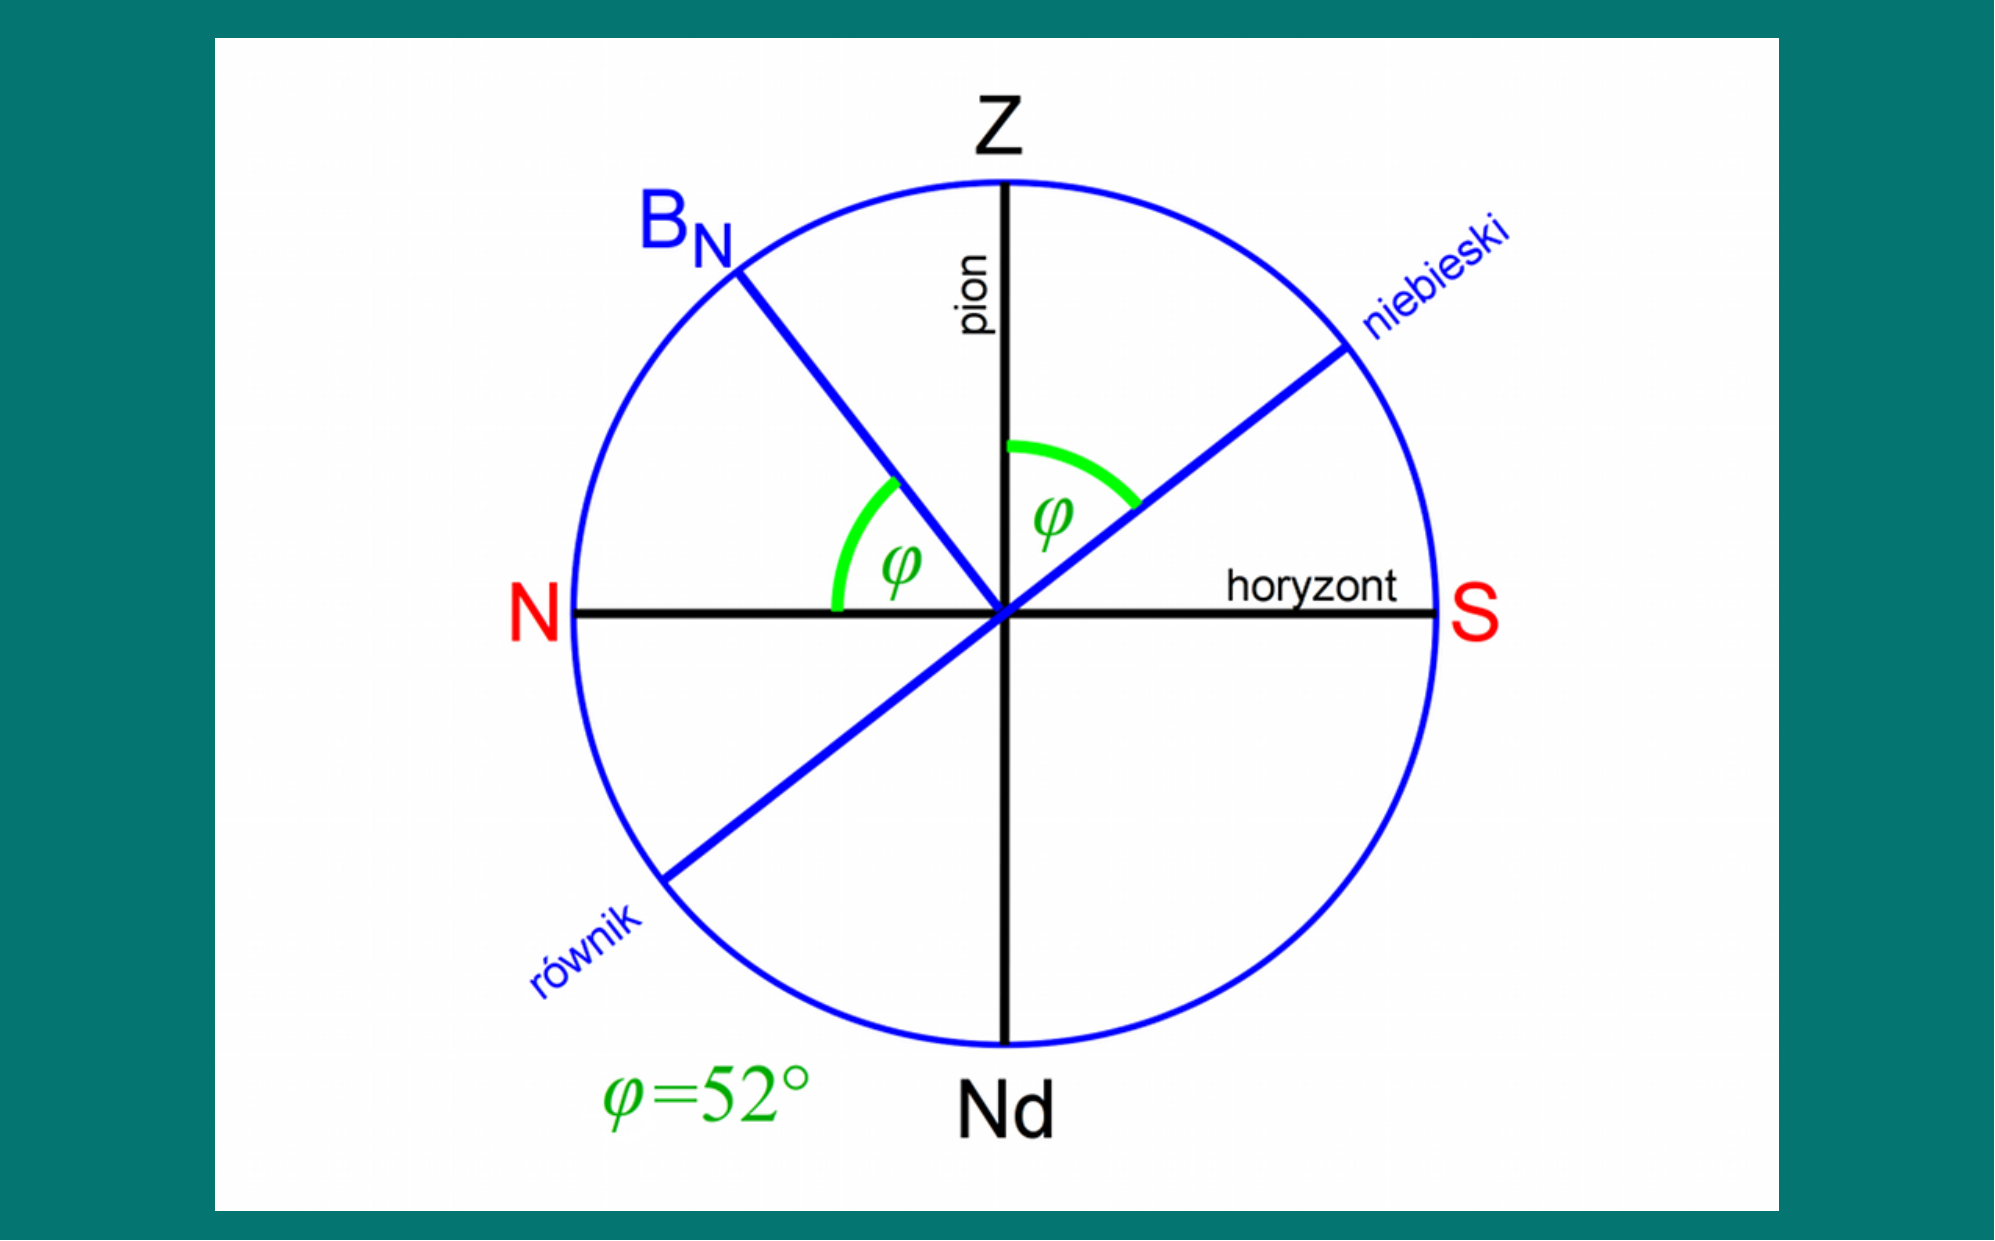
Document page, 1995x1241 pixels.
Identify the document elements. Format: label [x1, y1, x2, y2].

picture [215, 38, 1779, 1211]
